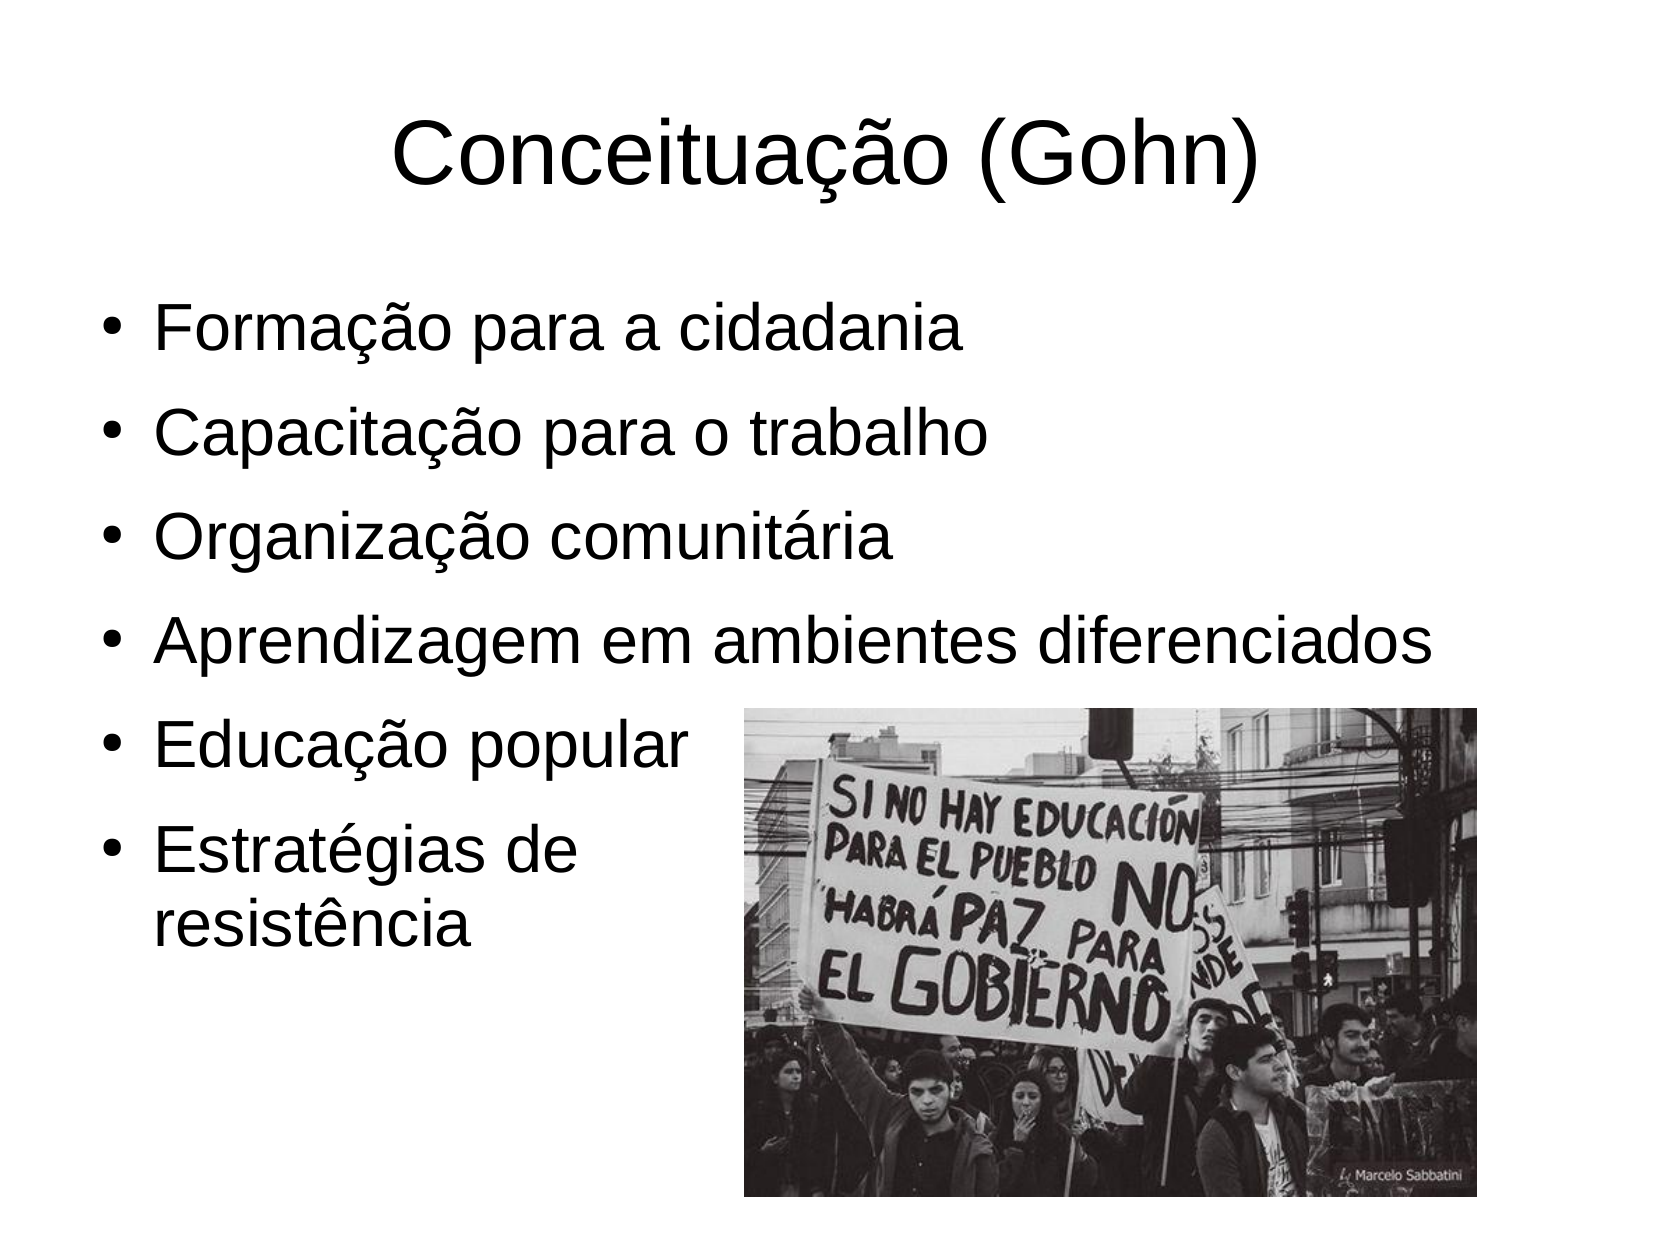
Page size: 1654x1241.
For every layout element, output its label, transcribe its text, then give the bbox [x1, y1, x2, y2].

picture [744, 708, 1477, 1197]
list Formação para a cidadania Capacitação para o trabalho Organização comunitária Aprendizagem em ambientes diferenciados Educação popular Estratégias de resistência [82, 290, 1571, 1010]
title Conceituação (Gohn) [82, 49, 1571, 257]
